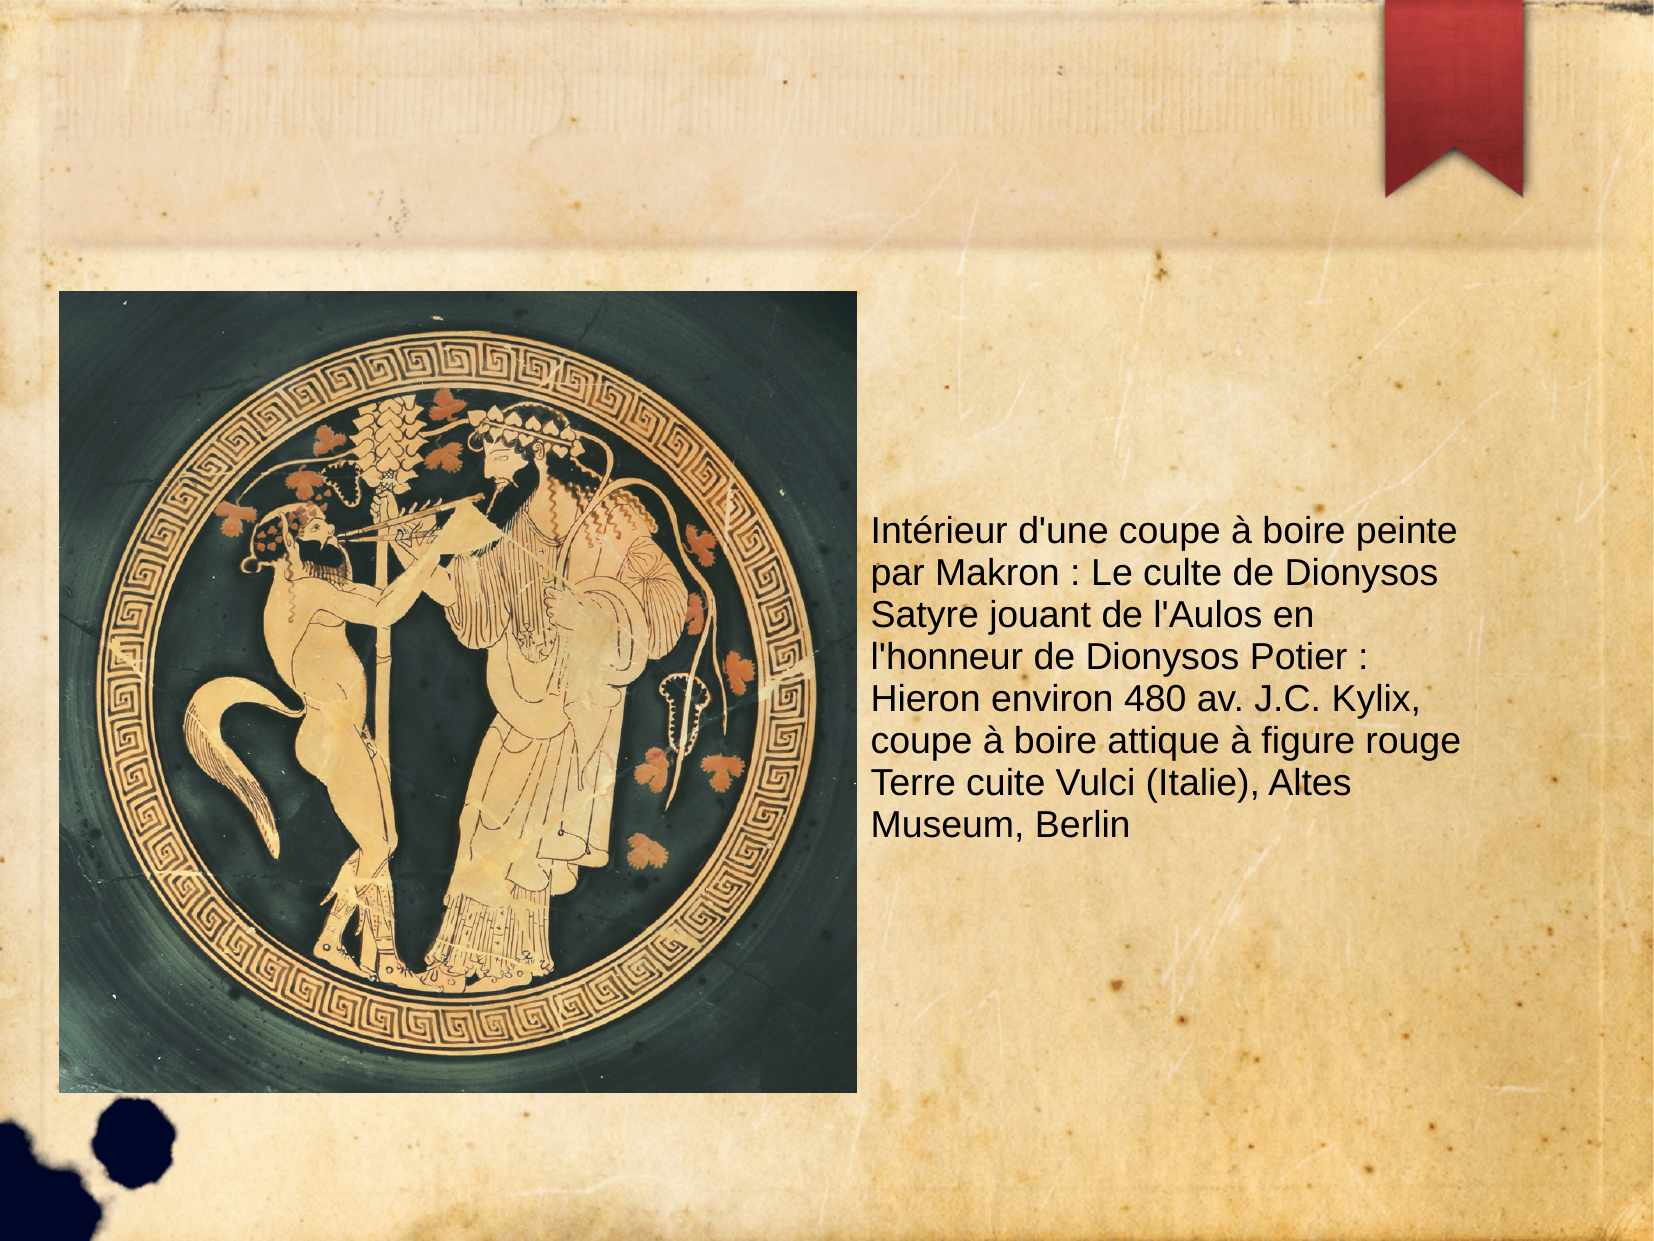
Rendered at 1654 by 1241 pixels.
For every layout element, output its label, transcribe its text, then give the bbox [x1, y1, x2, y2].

text_box Intérieur d'une coupe à boire peinte par Makron : Le culte de Dionysos Satyre jouant de l'Aulos en l'honneur de Dionysos Potier : Hieron environ 480 av. J.C. Kylix, coupe à boire attique à figure rouge Terre cuite Vulci (Italie), Altes Museum, Berlin [857, 501, 1477, 853]
picture [0, 0, 1654, 1241]
list [118, 244, 1633, 943]
